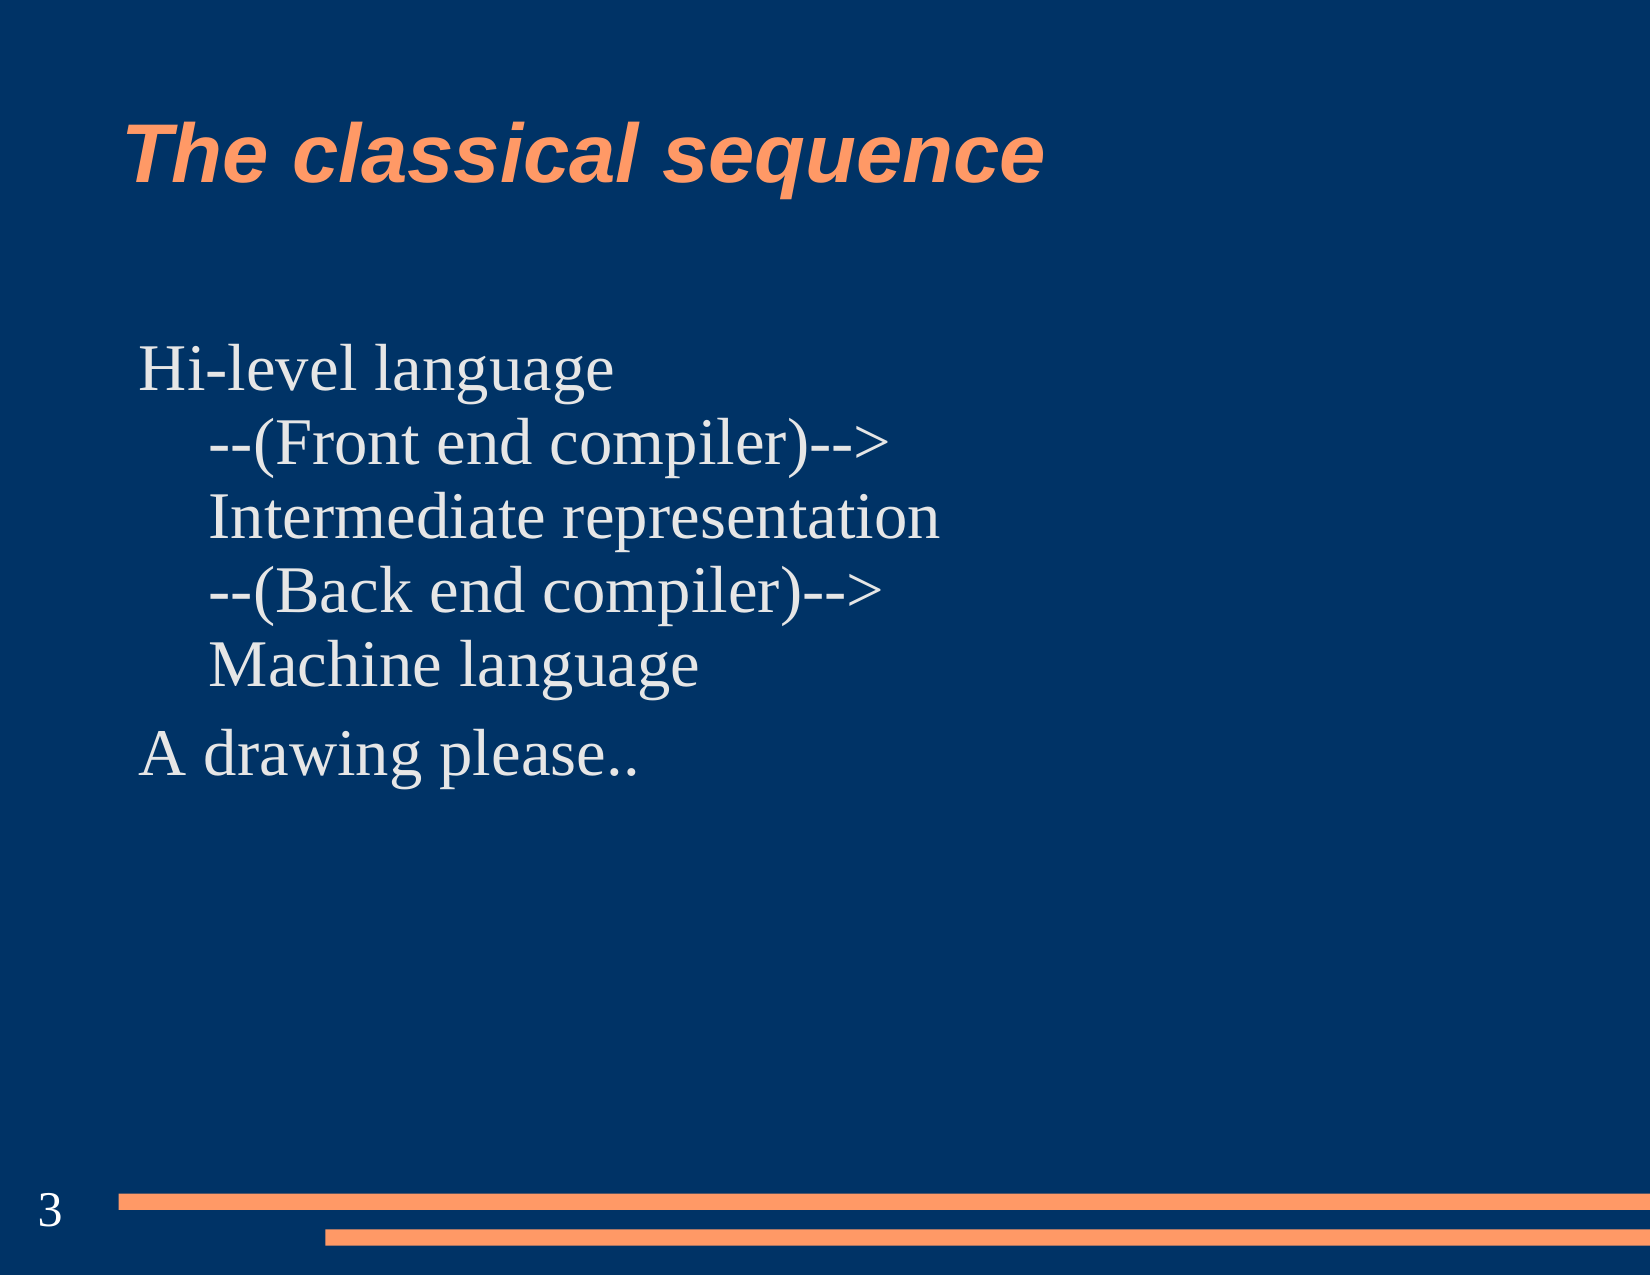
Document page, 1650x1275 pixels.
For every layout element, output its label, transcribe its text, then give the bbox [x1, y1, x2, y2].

text_box 3 [37, 1182, 113, 1238]
list Hi-level language --(Front end compiler)--> Intermediate representation --(Back end compiler)--> Machine language A drawing please.. [121, 331, 1558, 1164]
title The classical sequence [121, 47, 1531, 261]
